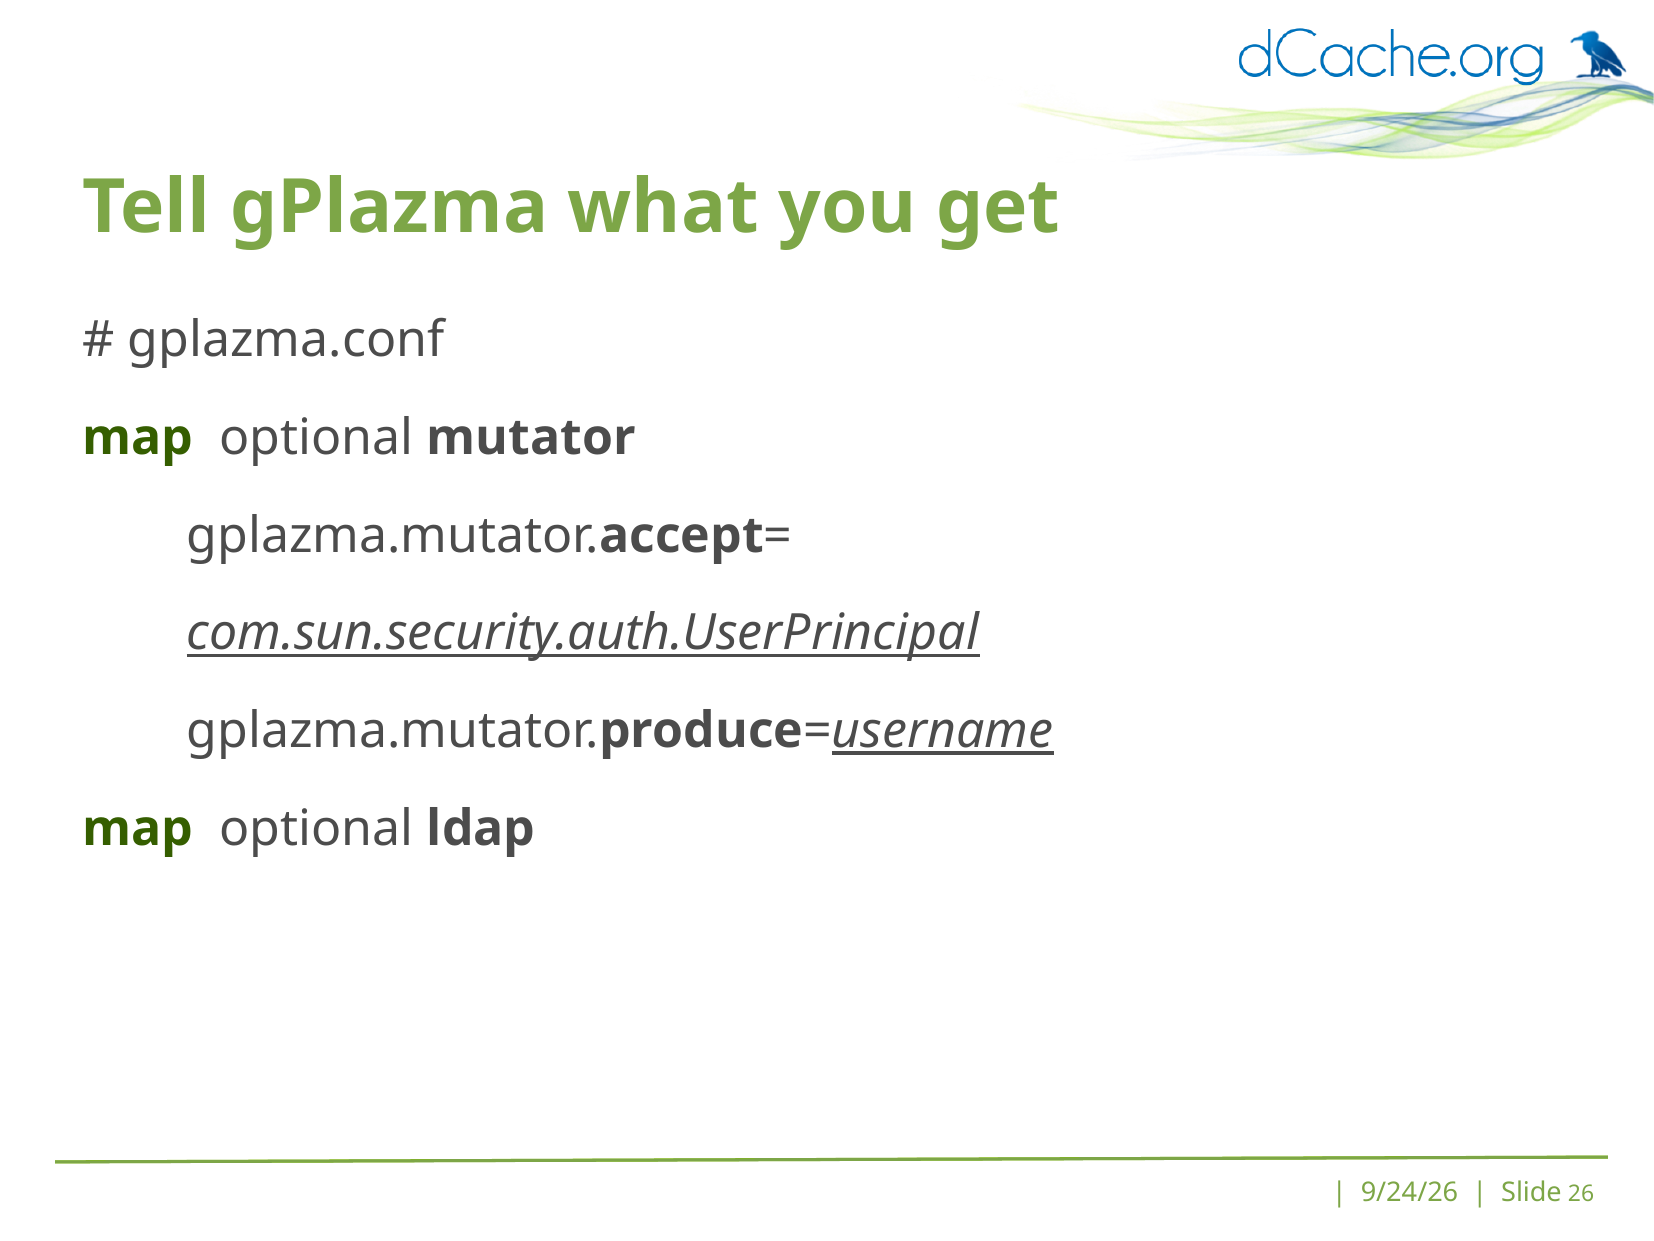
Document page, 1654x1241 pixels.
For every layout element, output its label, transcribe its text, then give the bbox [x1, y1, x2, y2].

title Tell gPlazma what you get [82, 155, 1605, 252]
picture [956, 16, 1654, 169]
list # gplazma.conf map optional mutator gplazma.mutator.accept= com.sun.security.auth.UserPrincipal gplazma.mutator.produce=username map optional ldap [82, 302, 1571, 1023]
